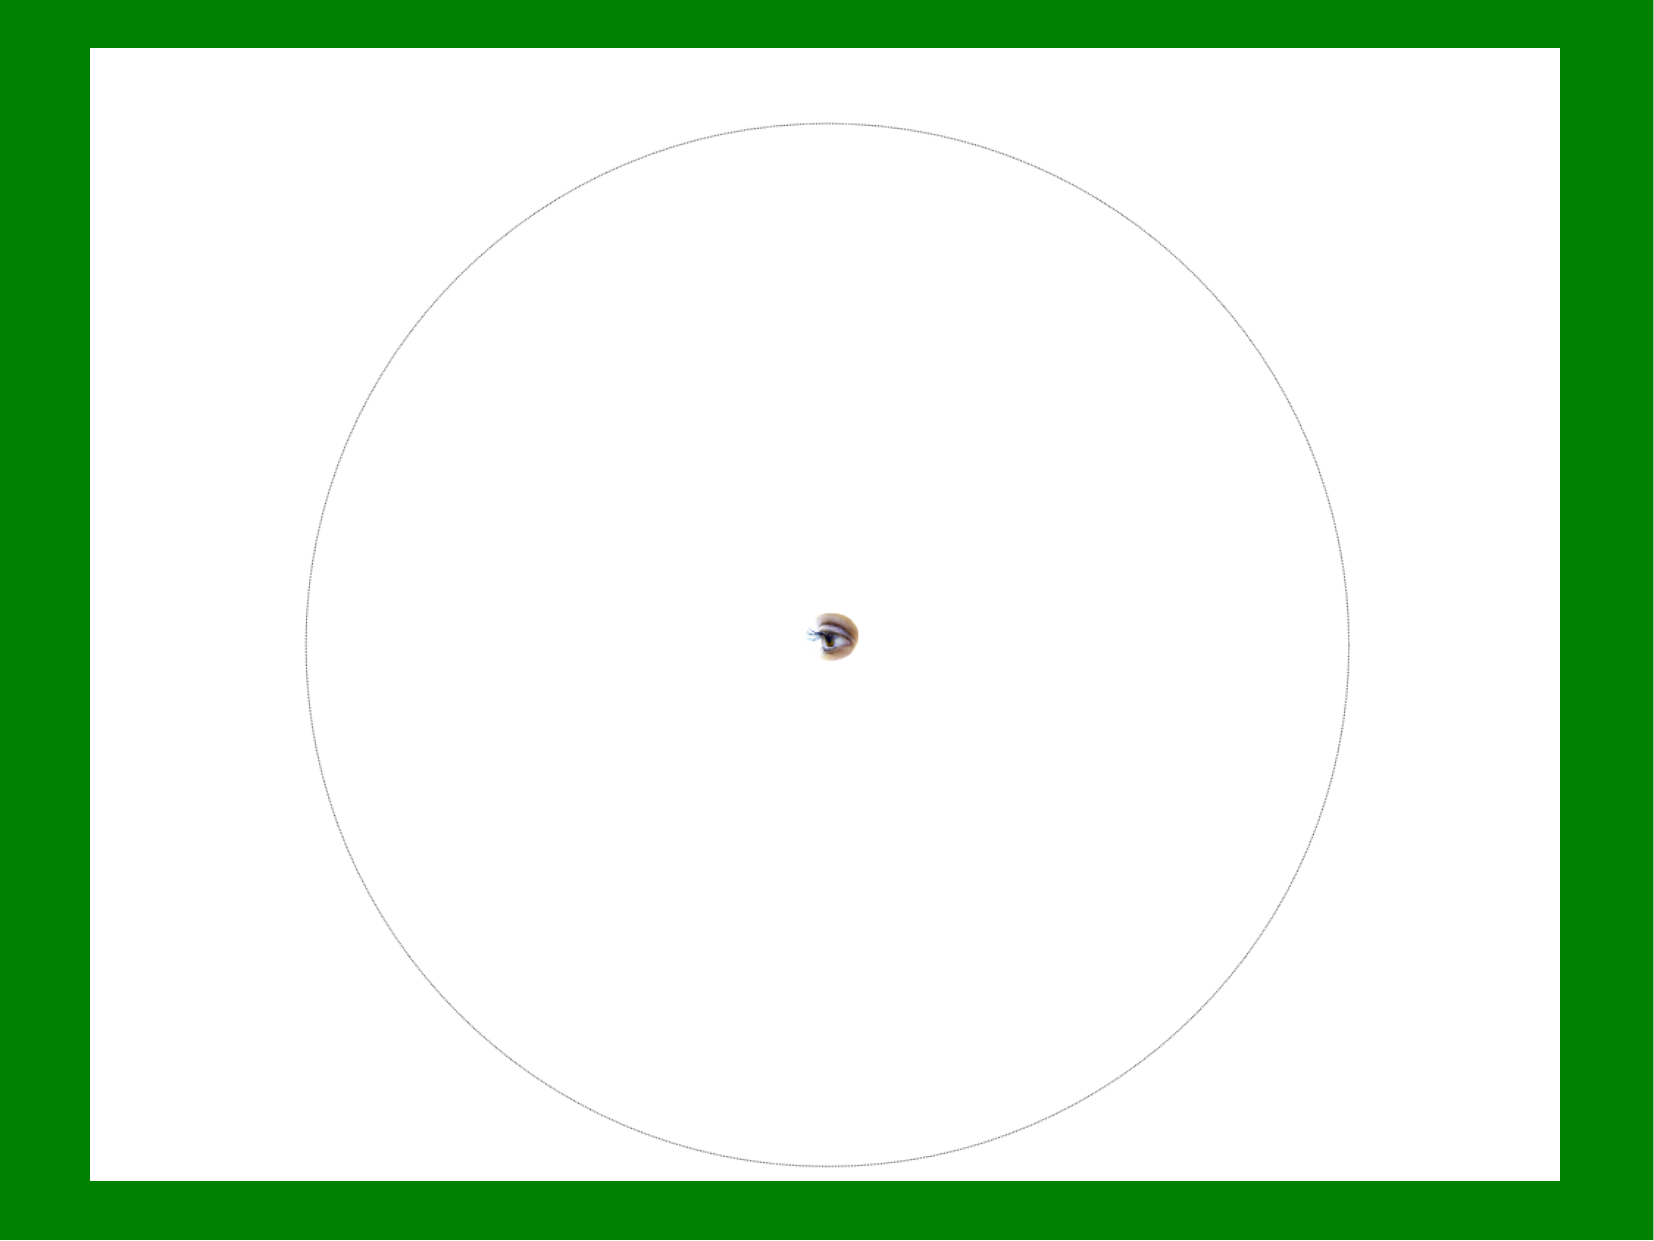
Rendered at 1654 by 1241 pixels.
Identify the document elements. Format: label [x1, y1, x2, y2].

picture [90, 47, 1560, 1181]
